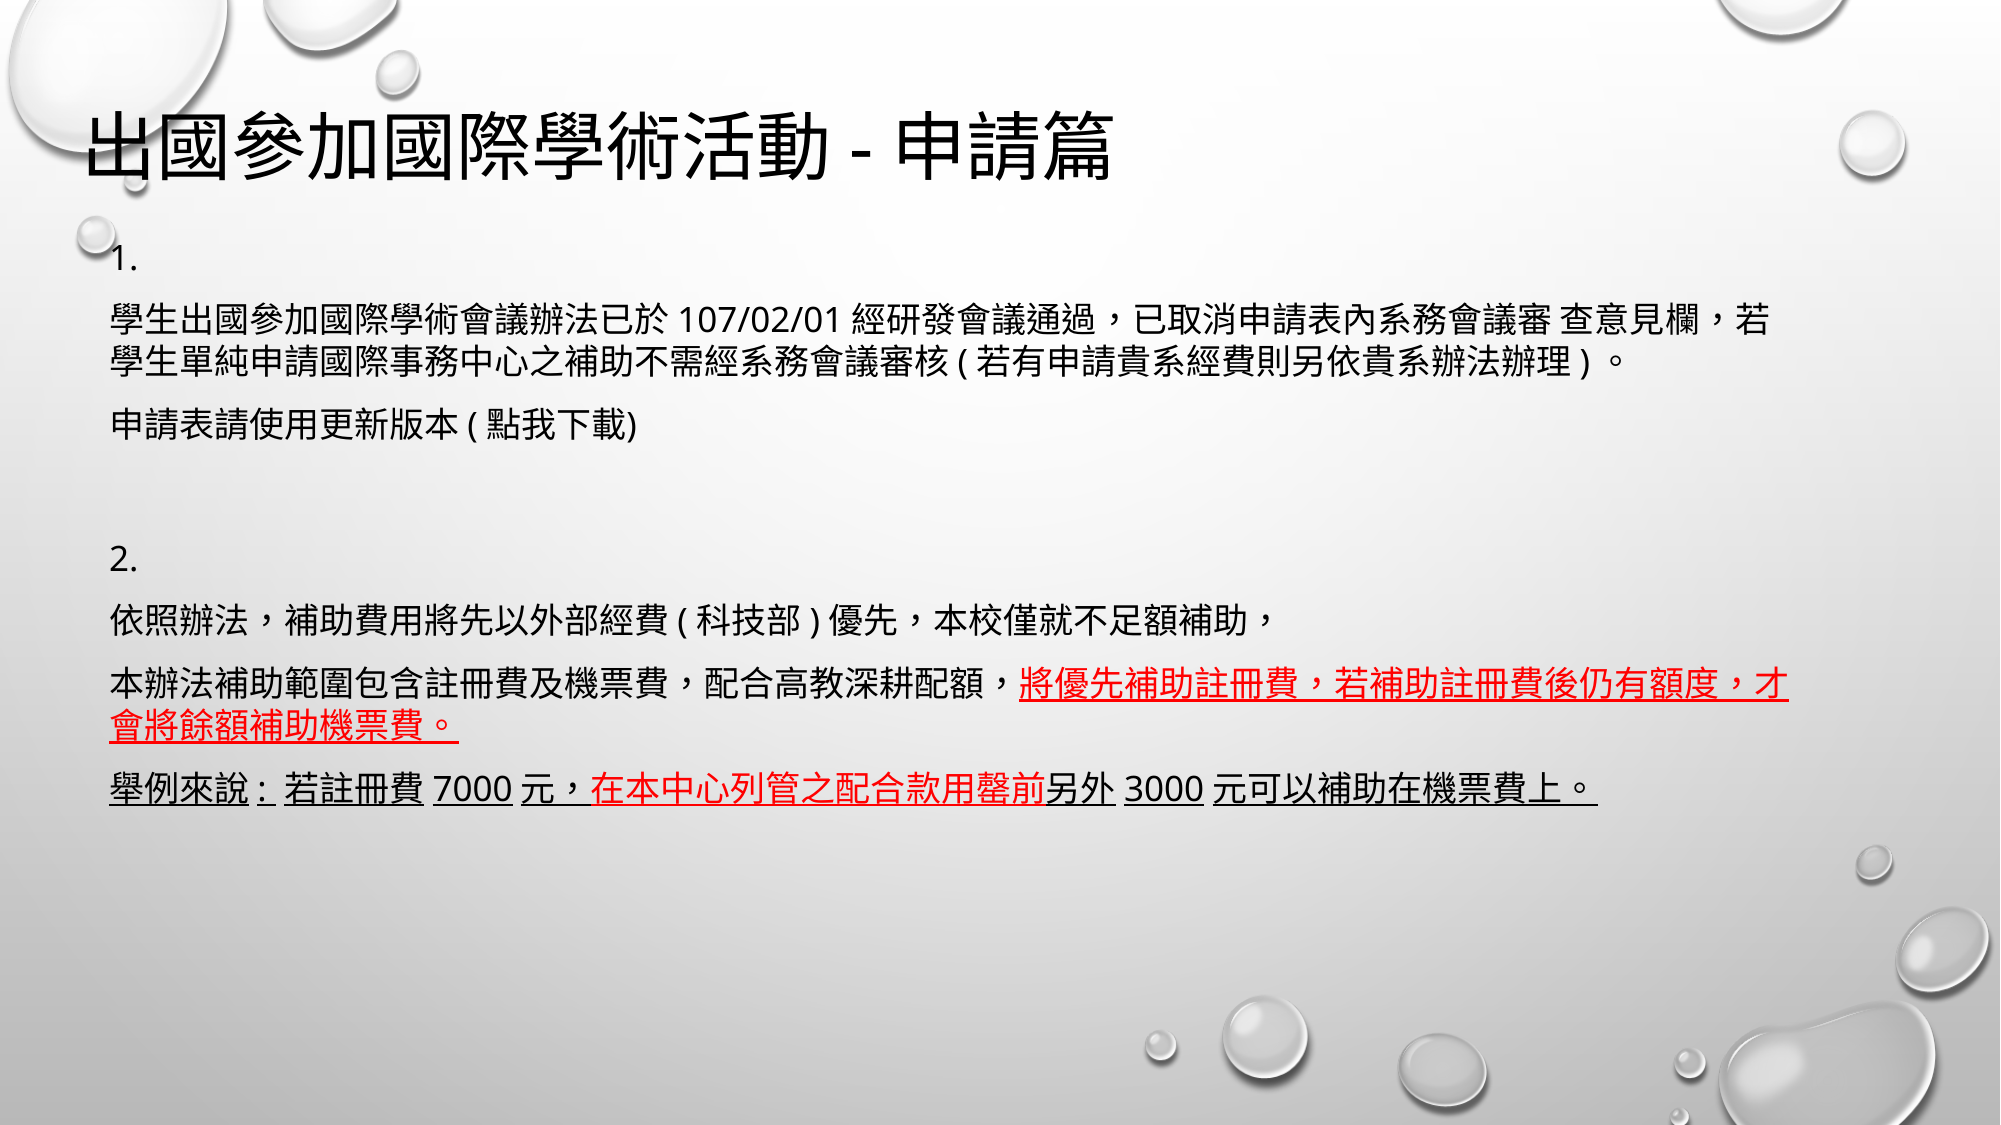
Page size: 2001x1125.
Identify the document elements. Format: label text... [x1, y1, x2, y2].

list 1. 學生出國參加國際學術會議辦法已於107/02/01經研發會議通過，已取消申請表內系務會議審 查意見欄，若學生單純申請國際事務中心之補助不需經系務會議審核(若有申請貴系經費則另依貴系辦法辦理)。 申請表請使用更新版本(點我下載) 2. 依照辦法，補助費用將先以外部經費(科技部)優先，本校僅就不足額補助， 本辦法補助範圍包含註冊費及機票費，配合高教深耕配額，將優先補助註冊費，若補助註冊費後仍有額度，才會將餘額補助機票費。 舉例來說: 若註冊費7000元，在本中心列管之配合款用罄前另外3000元可以補助在機票費上。 [94, 227, 1820, 942]
title 出國參加國際學術活動-申請篇 [0, 41, 1462, 259]
